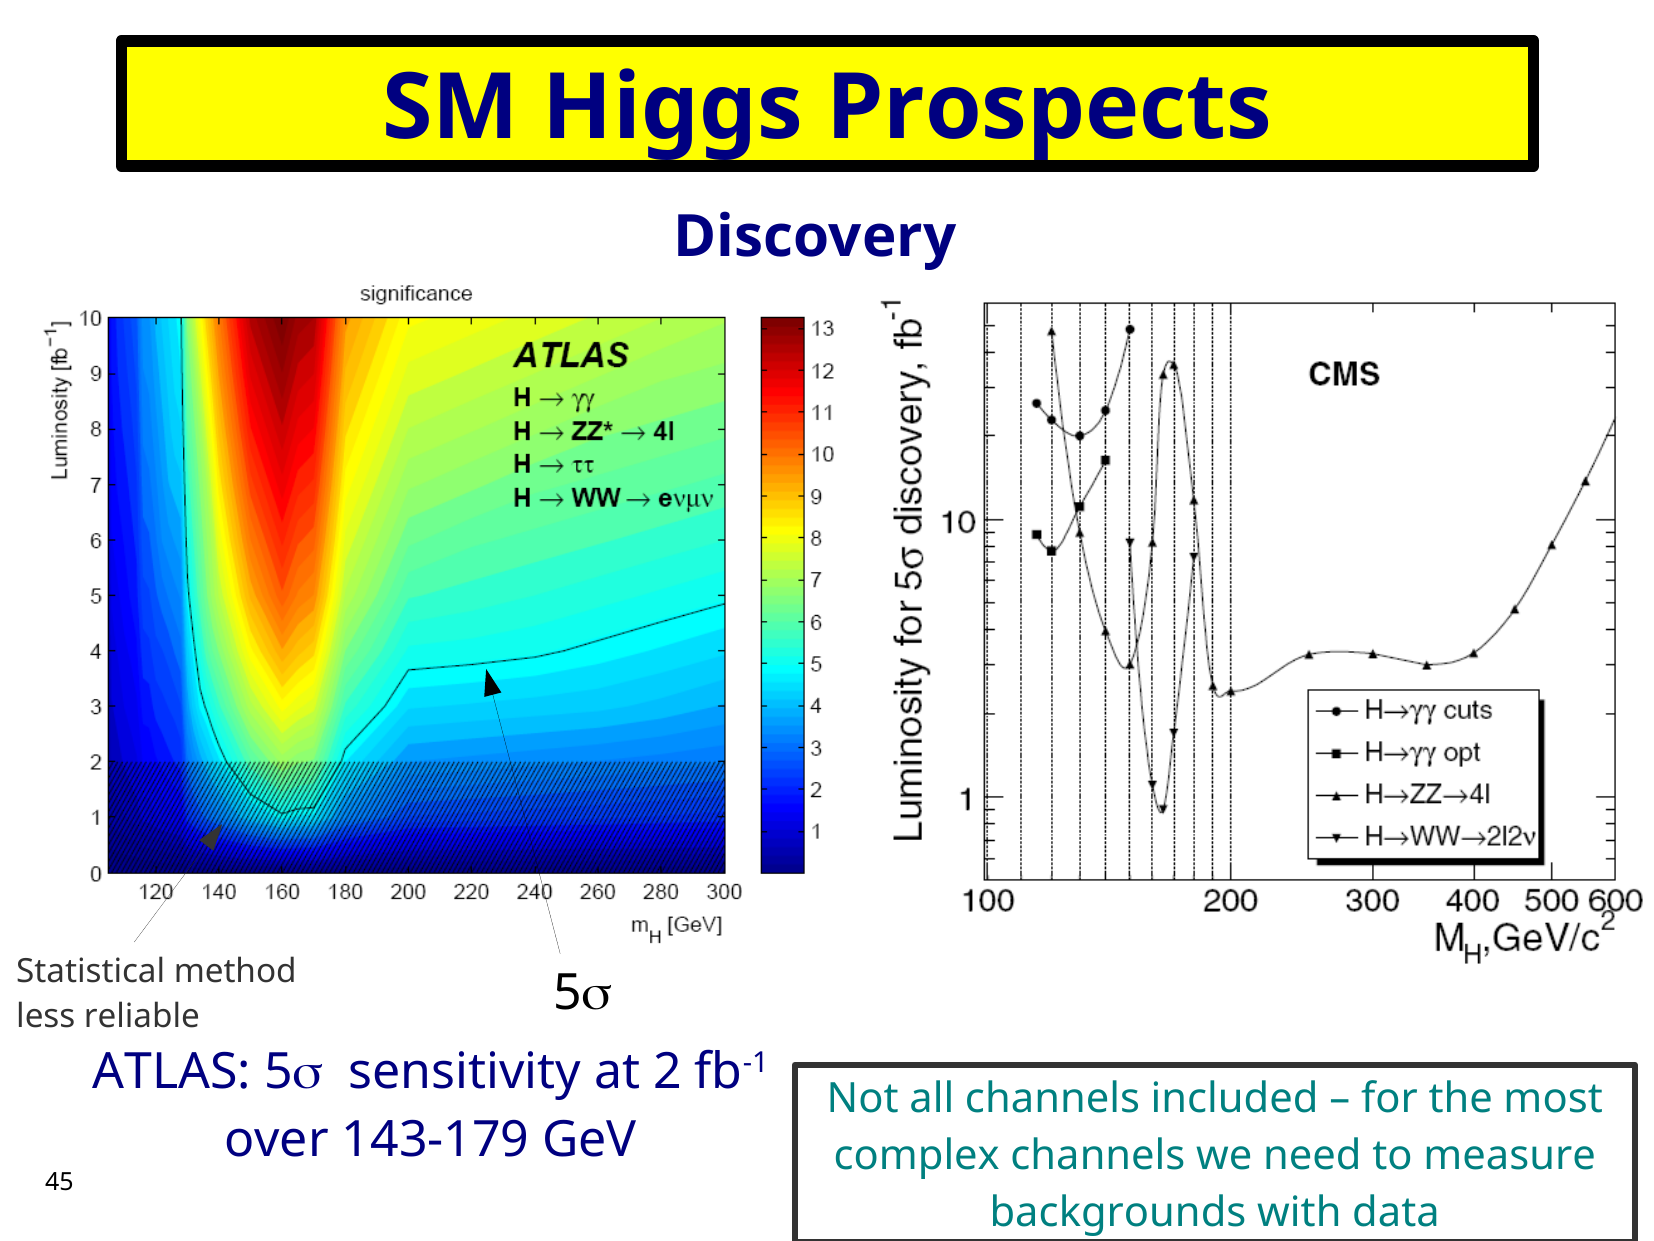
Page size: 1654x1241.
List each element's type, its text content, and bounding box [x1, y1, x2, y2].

text_box 5s [553, 955, 621, 1022]
picture [867, 290, 1654, 968]
text_box Statistical method less reliable [16, 946, 325, 1025]
text_box ATLAS: 5s sensitivity at 2 fb-1 over 143-179 GeV [87, 1034, 774, 1159]
text_box Discovery [82, 194, 1548, 281]
title SM Higgs Prospects [121, 49, 1534, 158]
picture [30, 278, 845, 957]
text_box Not all channels included – for the most complex channels we need to measure backgrounds with data [794, 1064, 1636, 1227]
